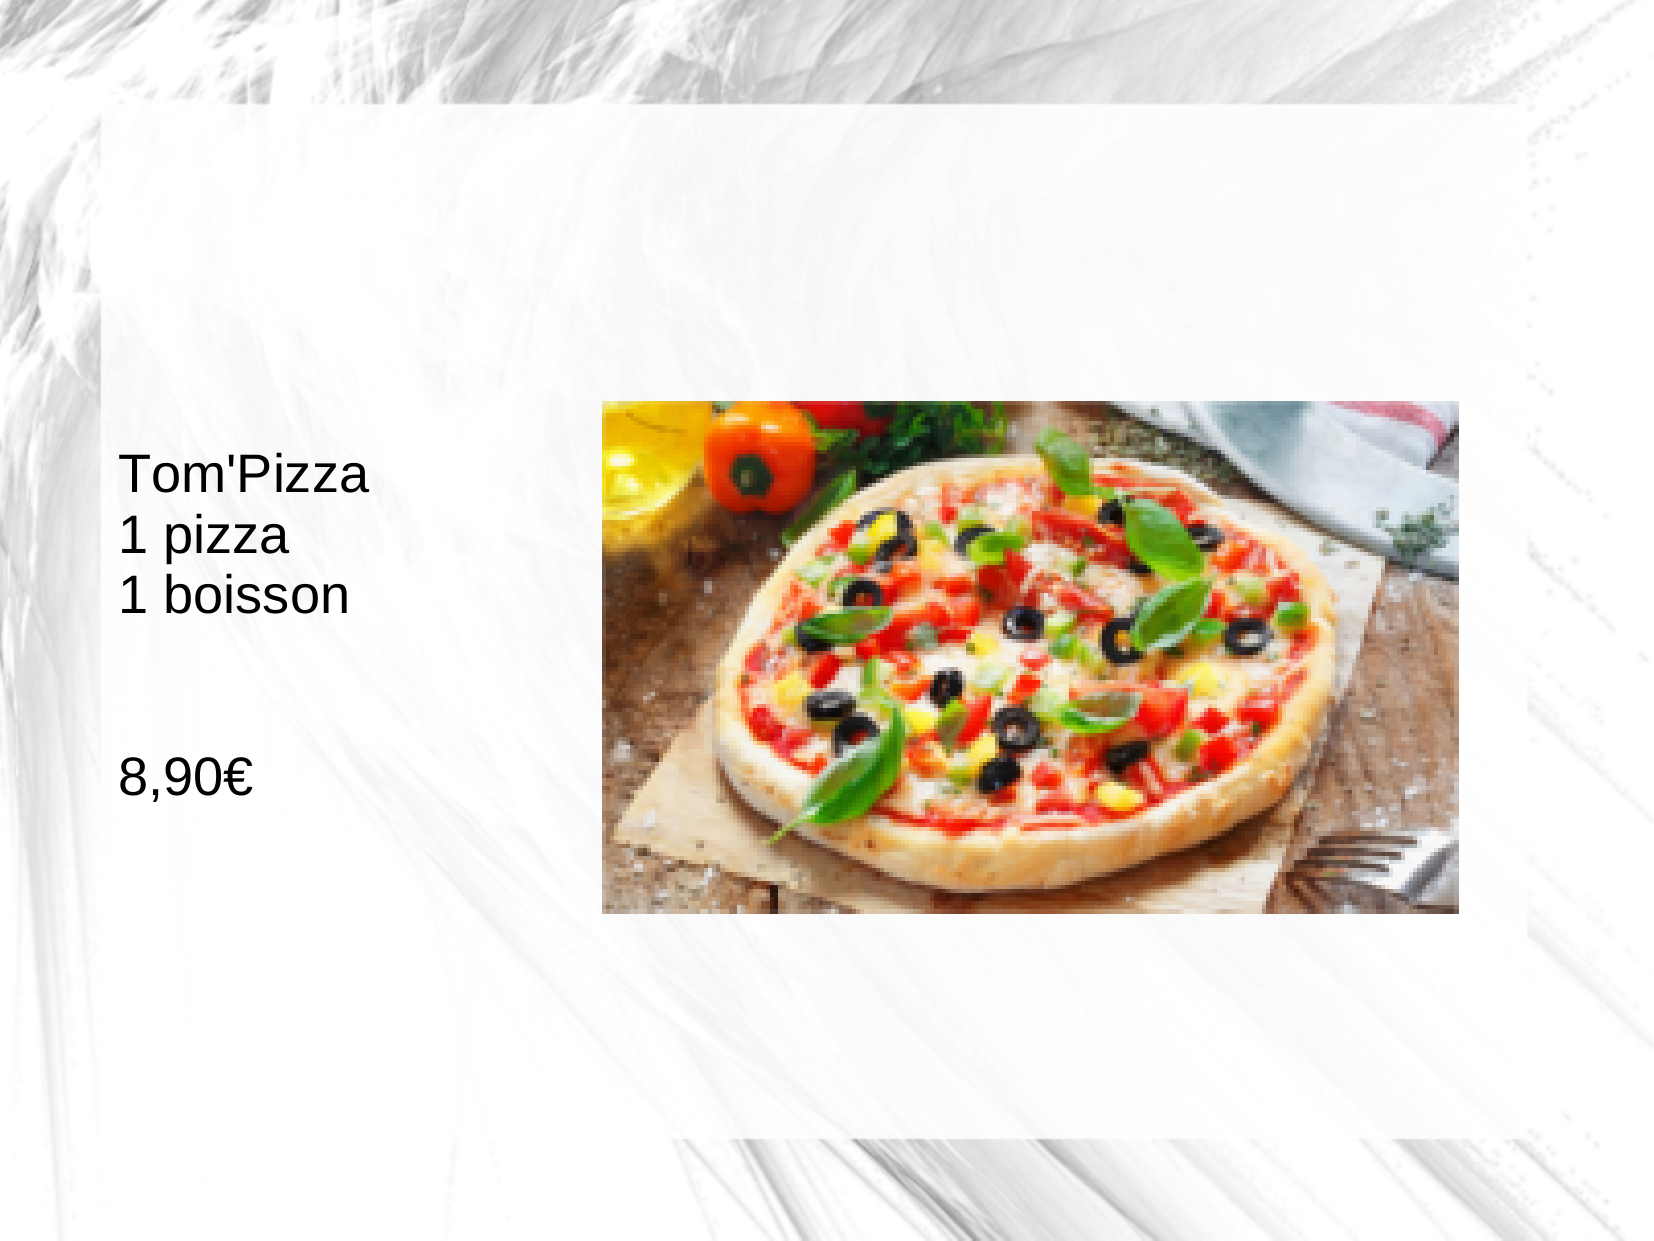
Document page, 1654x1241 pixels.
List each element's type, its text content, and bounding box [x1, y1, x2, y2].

picture [0, 0, 1654, 1241]
subtitle Tom'Pizza 1 pizza 1 boisson 8,90€ [118, 112, 1506, 1139]
